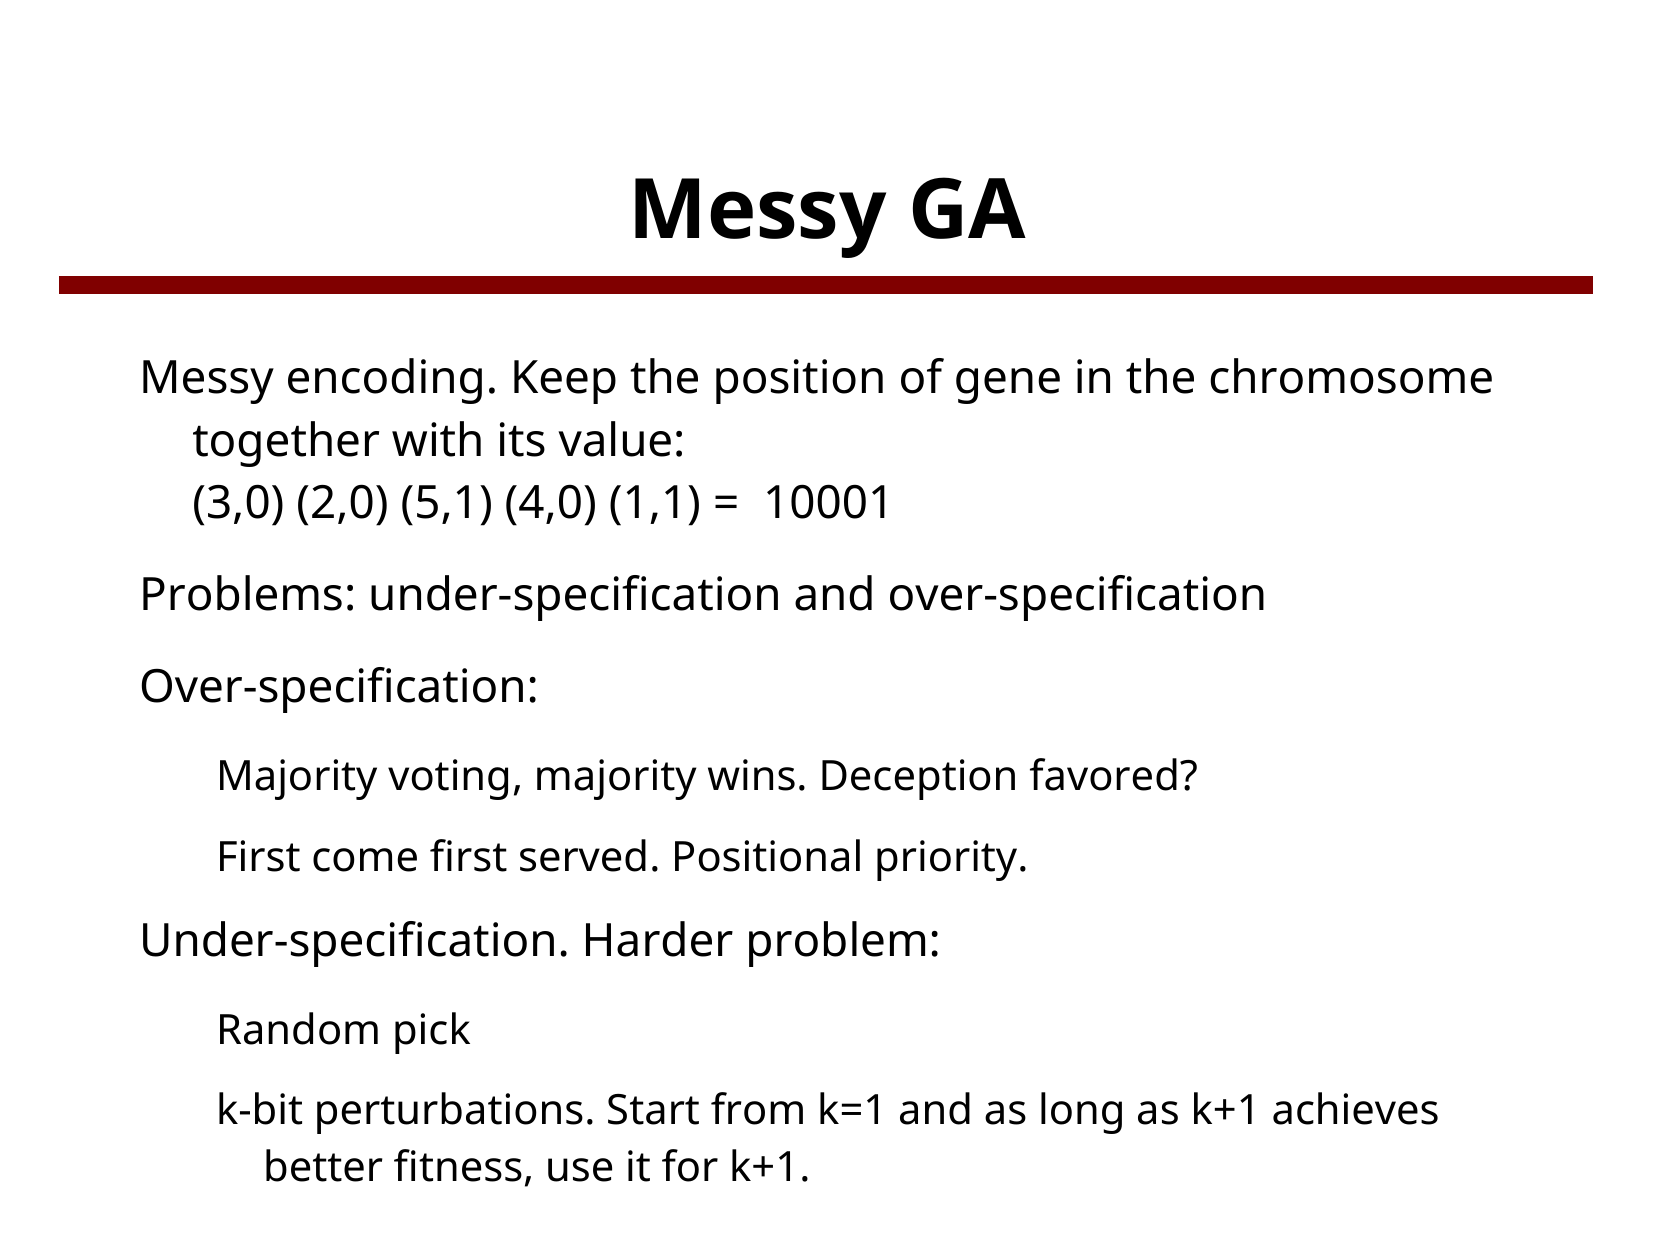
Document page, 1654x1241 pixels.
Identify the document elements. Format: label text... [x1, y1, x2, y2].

list Messy encoding. Keep the position of gene in the chromosome together with its value: (3,0) (2,0) (5,1) (4,0) (1,1) = 10001 Problems: under-specification and over-specification Over-specification: Majority voting, majority wins. Deception favored? First come first served. Positional priority. Under-specification. Harder problem: Random pick k-bit perturbations. Start from k=1 and as long as k+1 achieves better fitness, use it for k+1. [121, 344, 1534, 1127]
title Messy GA [121, 102, 1534, 311]
